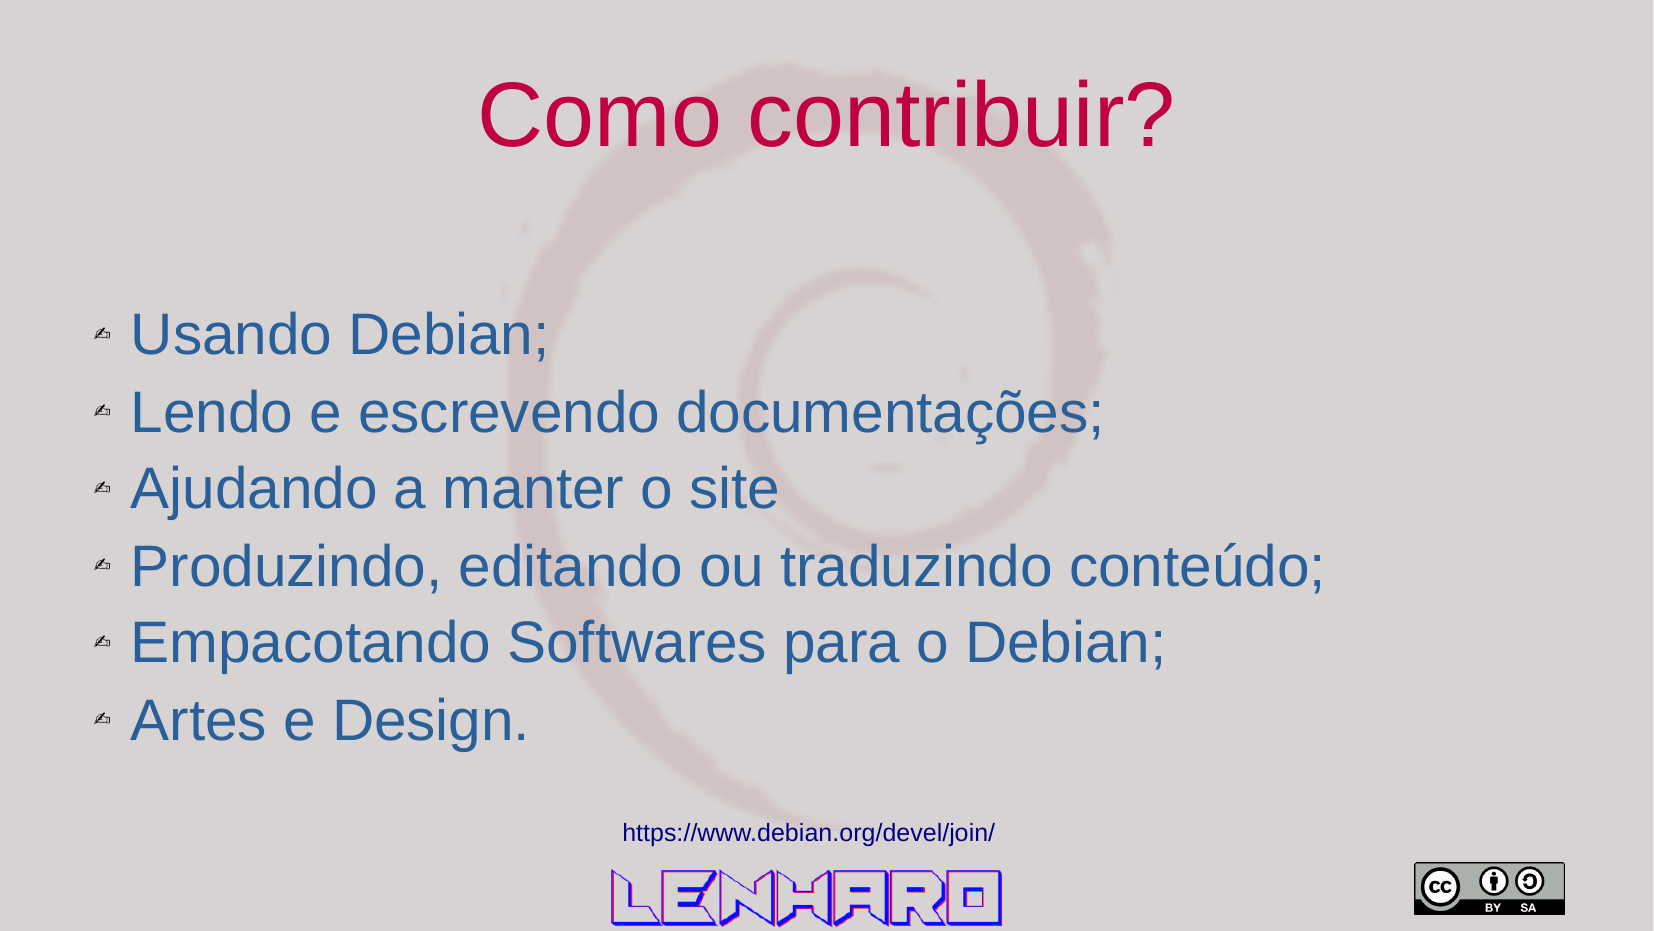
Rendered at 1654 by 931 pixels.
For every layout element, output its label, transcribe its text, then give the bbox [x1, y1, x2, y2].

title Como contribuir? [82, 37, 1571, 193]
picture [0, 0, 1654, 931]
list Usando Debian; Lendo e escrevendo documentações; Ajudando a manter o site Produzindo, editando ou traduzindo conteúdo; Empacotando Softwares para o Debian; Artes e Design. [86, 225, 1576, 765]
text_box https://www.debian.org/devel/join/ [59, 811, 1560, 854]
